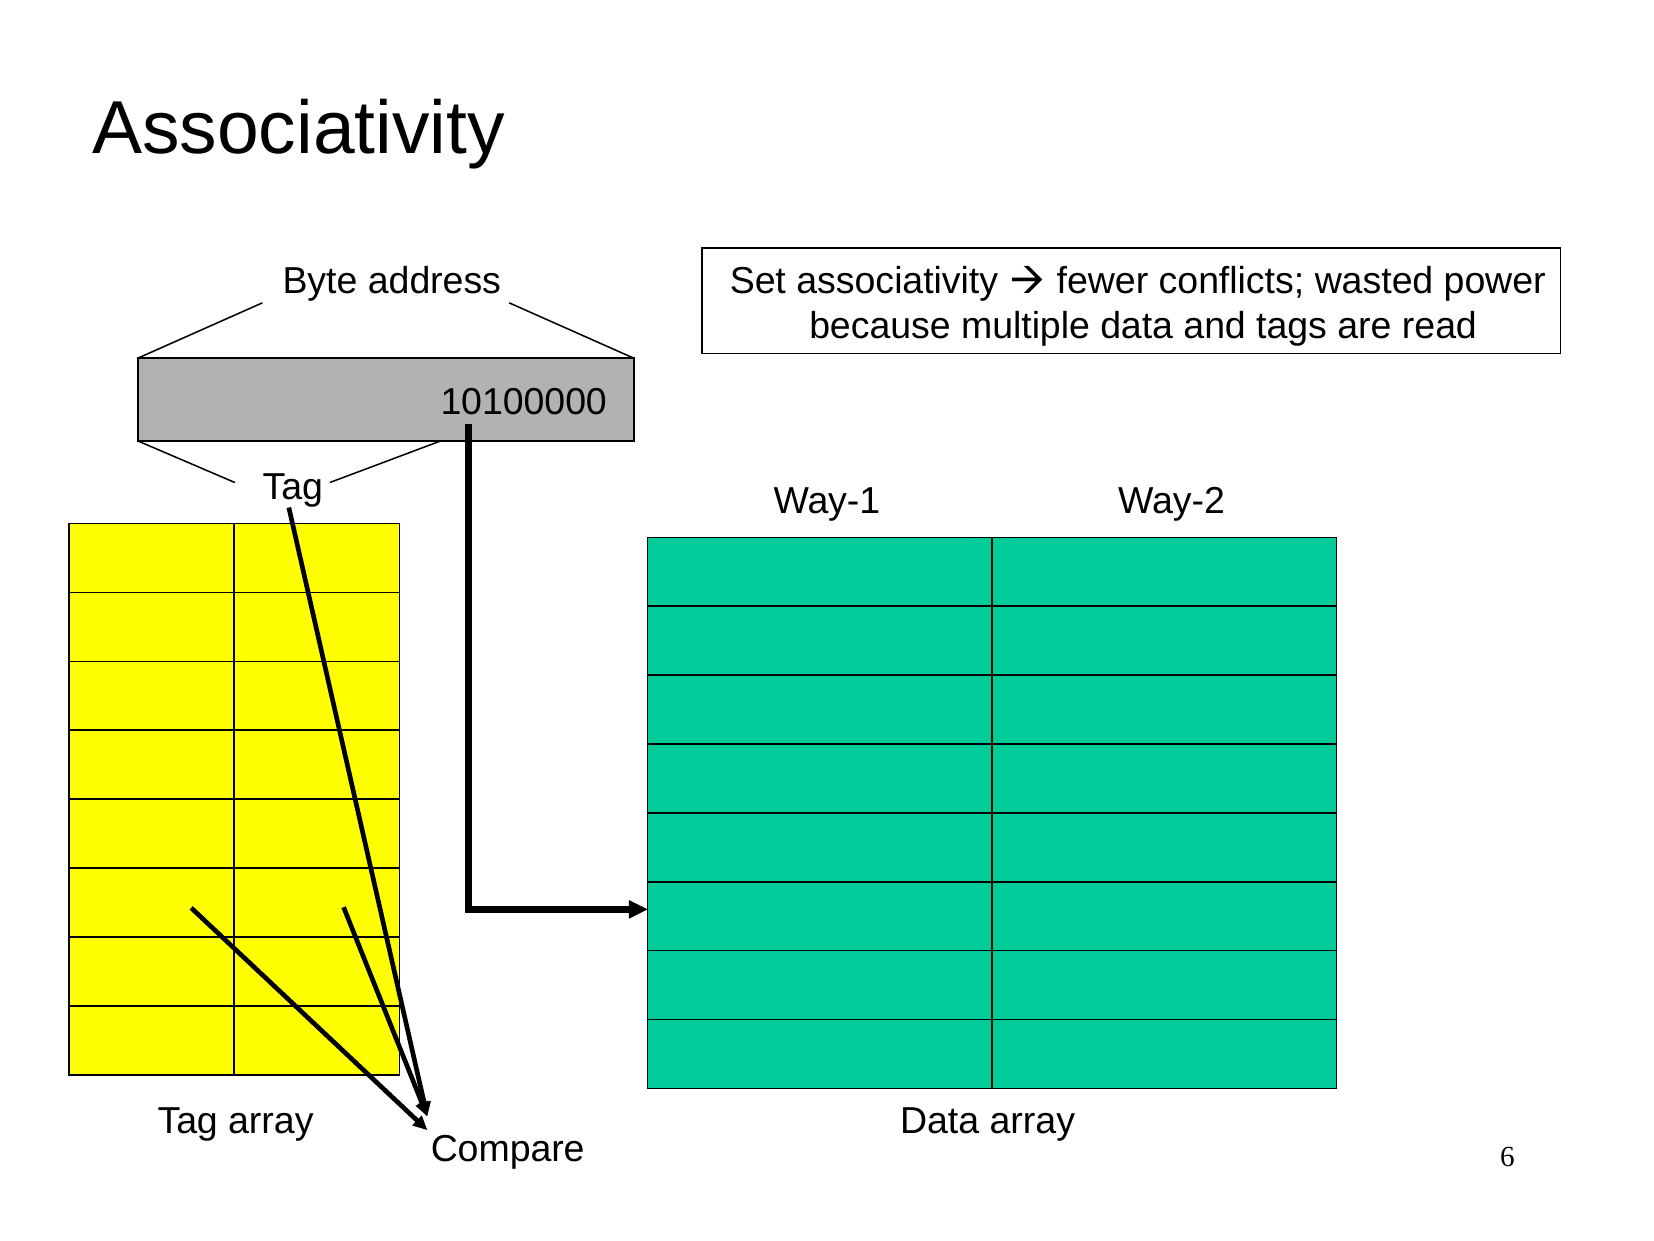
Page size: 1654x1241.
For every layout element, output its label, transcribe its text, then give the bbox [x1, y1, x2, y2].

text_box Tag array [129, 1088, 329, 1150]
text_box [295, 523, 400, 981]
text_box Associativity [77, 71, 520, 177]
text_box Compare [402, 1116, 600, 1177]
text_box Data array [872, 1088, 1090, 1150]
text_box <number> [1184, 1129, 1530, 1213]
text_box Byte address [254, 247, 516, 309]
text_box 10100000 [137, 358, 634, 441]
text_box [68, 523, 400, 1075]
text_box Way-2 [1090, 468, 1240, 529]
text_box Tag [234, 454, 338, 516]
text_box Set associativity  fewer conflicts; wasted power because multiple data and tags are read [701, 247, 1561, 354]
text_box Way-1 [745, 468, 896, 529]
